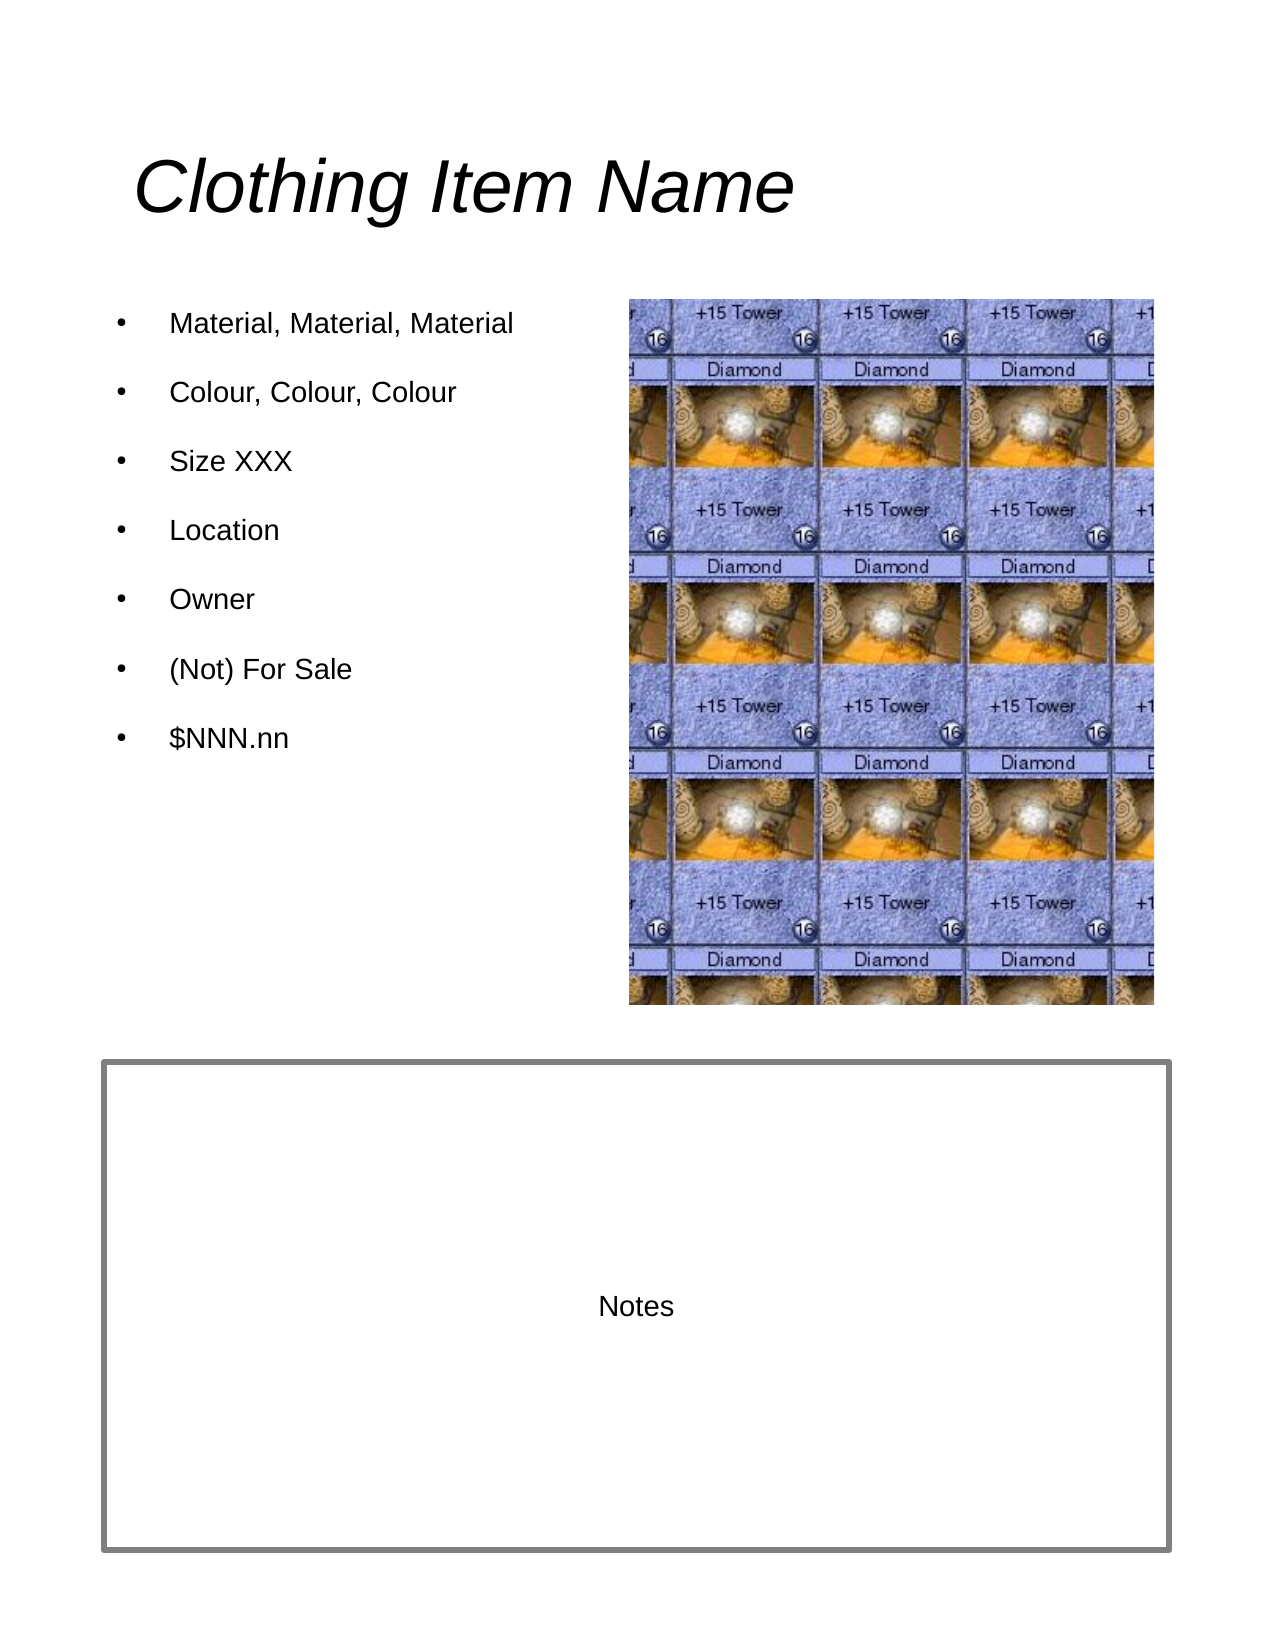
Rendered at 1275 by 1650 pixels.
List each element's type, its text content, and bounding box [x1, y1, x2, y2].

list Notes [104, 1061, 1170, 1551]
list Material, Material, Material Colour, Colour, Colour Size XXX Location Owner (Not) For Sale $NNN.nn [61, 306, 570, 789]
list [629, 299, 1155, 1005]
title Clothing Item Name [59, 59, 1101, 315]
